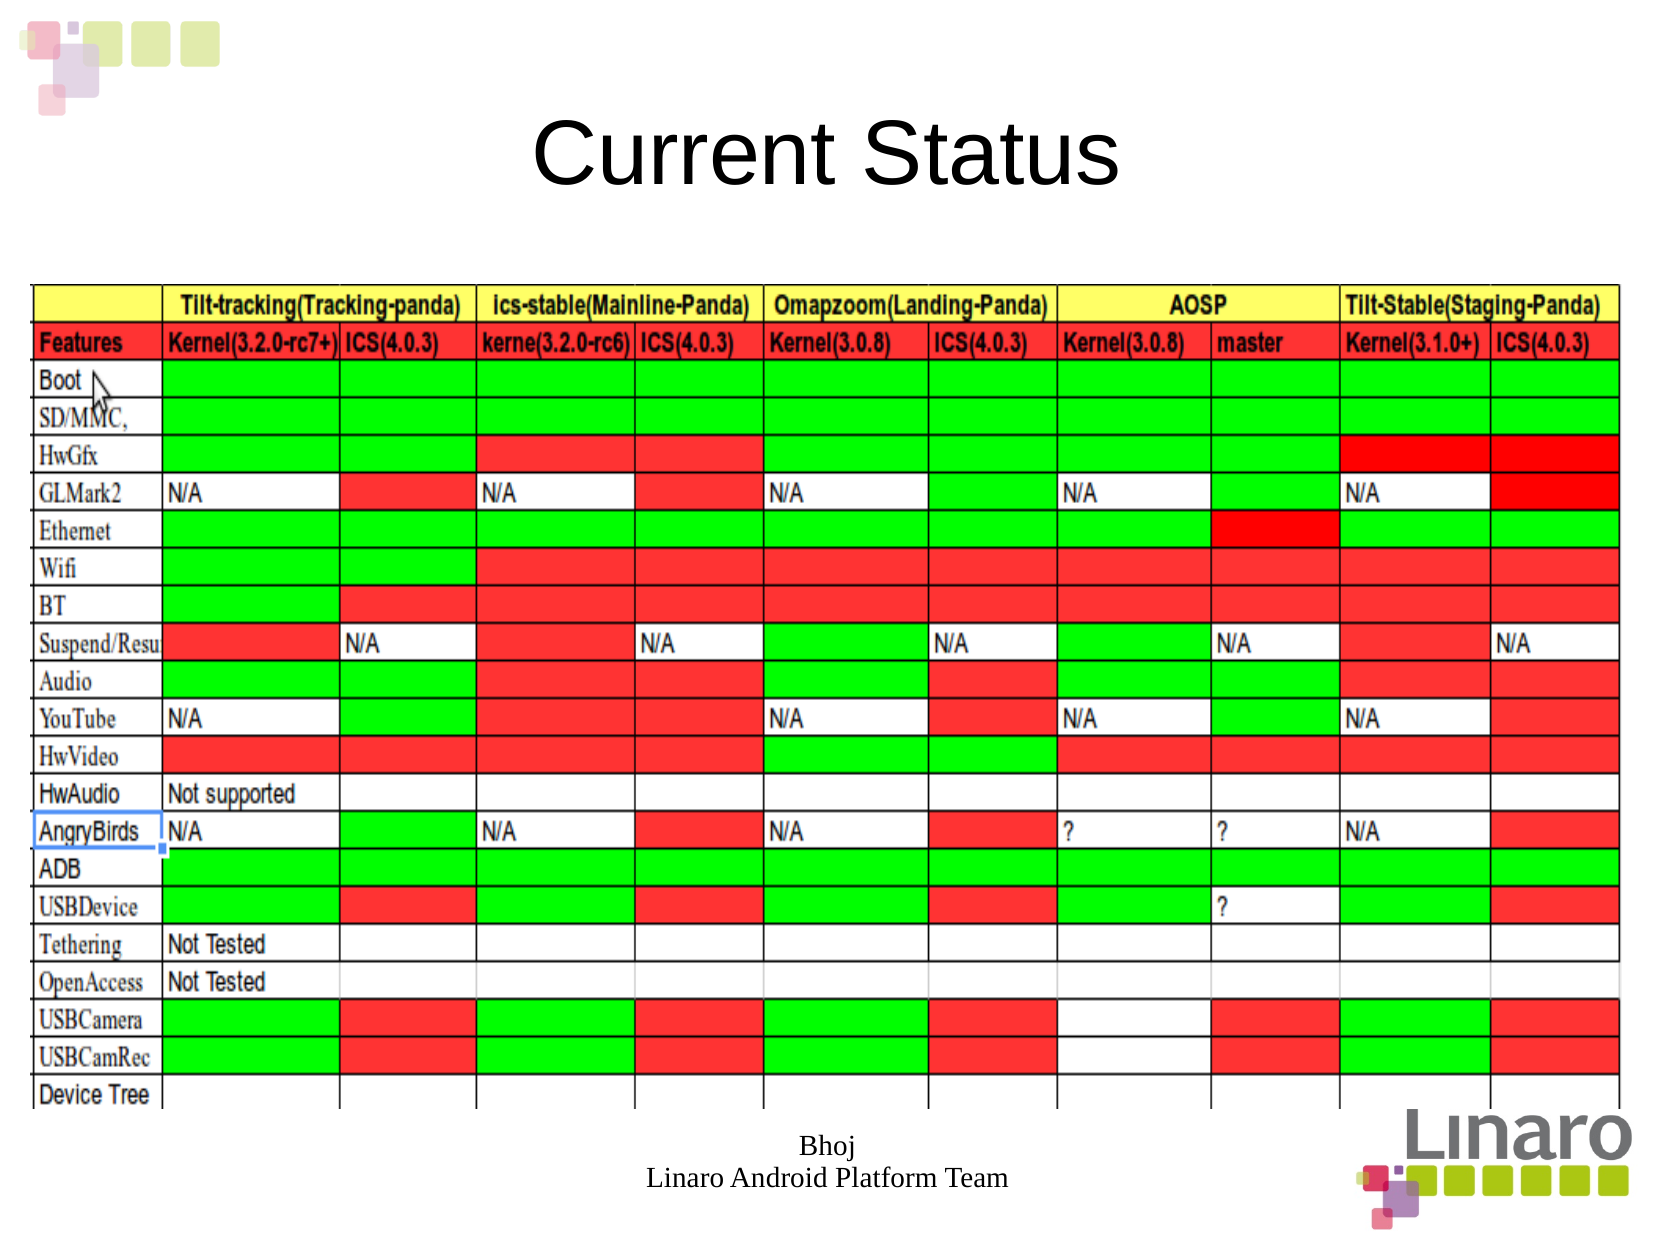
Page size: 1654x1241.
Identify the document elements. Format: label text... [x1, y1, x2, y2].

picture [30, 284, 1644, 1238]
title Current Status [82, 49, 1571, 257]
